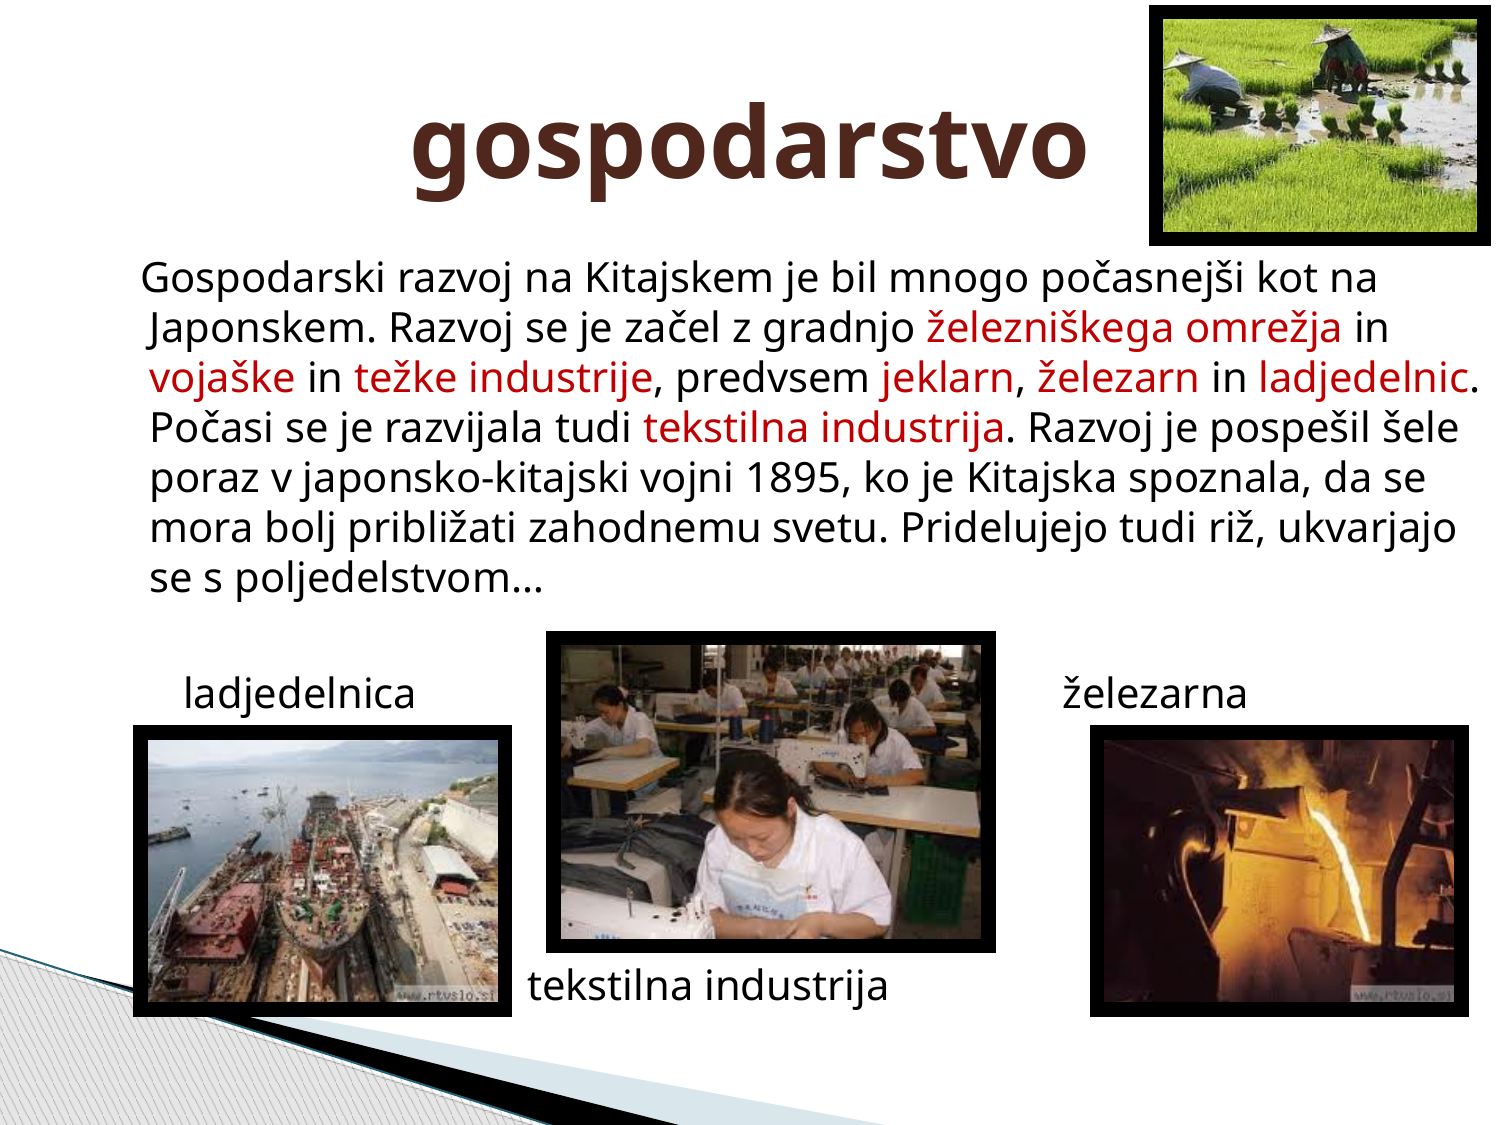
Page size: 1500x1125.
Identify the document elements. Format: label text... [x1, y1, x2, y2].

picture [561, 645, 982, 939]
picture [1104, 739, 1455, 1003]
picture [147, 739, 498, 1003]
title gospodarstvo [75, 45, 1149, 233]
picture [1163, 19, 1477, 232]
list Gospodarski razvoj na Kitajskem je bil mnogo počasnejši kot na Japonskem. Razvoj se je začel z gradnjo železniškega omrežja in vojaške in težke industrije, predvsem jeklarn, železarn in ladjedelnic. Počasi se je razvijala tudi tekstilna industrija. Razvoj je pospešil šele poraz v japonsko-kitajski vojni 1895, ko je Kitajska spoznala, da se mora bolj približati zahodnemu svetu. Pridelujejo tudi riž, ukvarjajo se s poljedelstvom… ladjedelnica železarna tekstilna industrija [75, 242, 1500, 1106]
